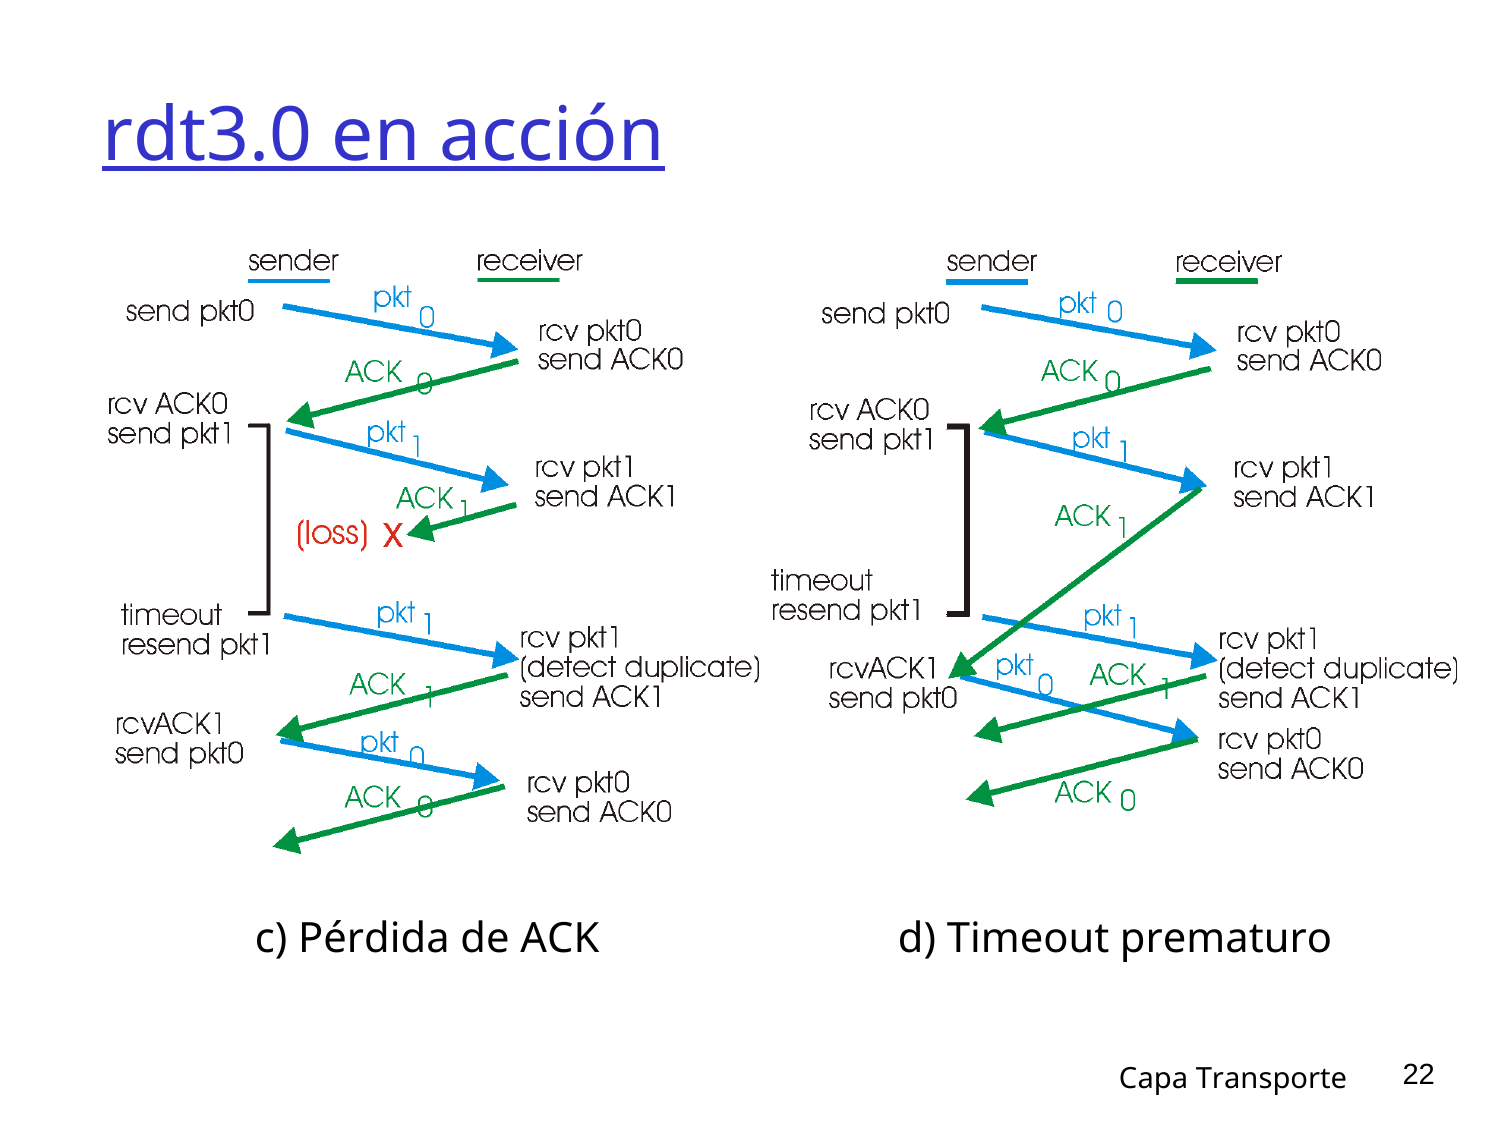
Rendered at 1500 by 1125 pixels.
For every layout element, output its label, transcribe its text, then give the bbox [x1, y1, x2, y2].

title rdt3.0 en acción [87, 37, 1363, 225]
picture [107, 249, 1457, 948]
text_box c) Pérdida de ACK [240, 900, 615, 973]
text_box d) Timeout prematuro [883, 900, 1348, 973]
